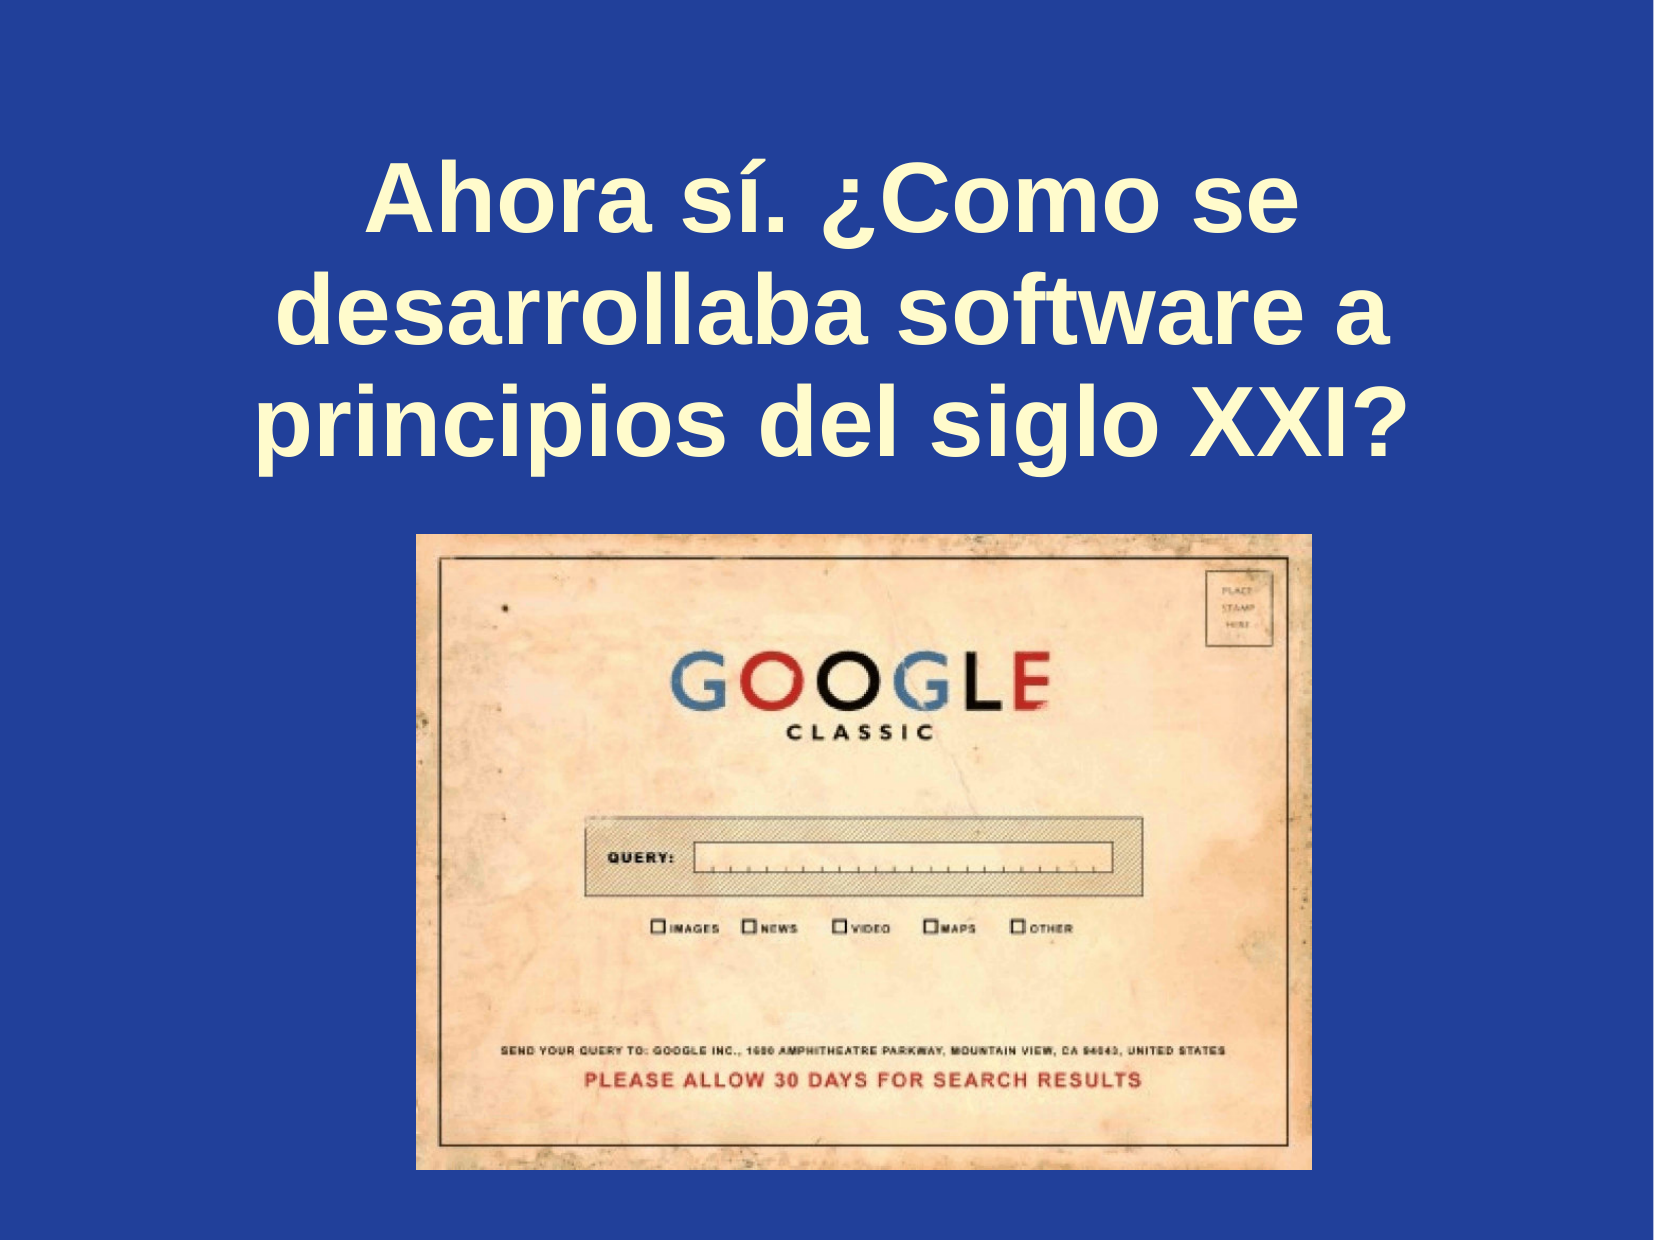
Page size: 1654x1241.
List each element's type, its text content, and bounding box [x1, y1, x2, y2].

picture [416, 534, 1312, 1170]
title Ahora sí. ¿Como se desarrollaba software a principios del siglo XXI? [59, 142, 1607, 478]
